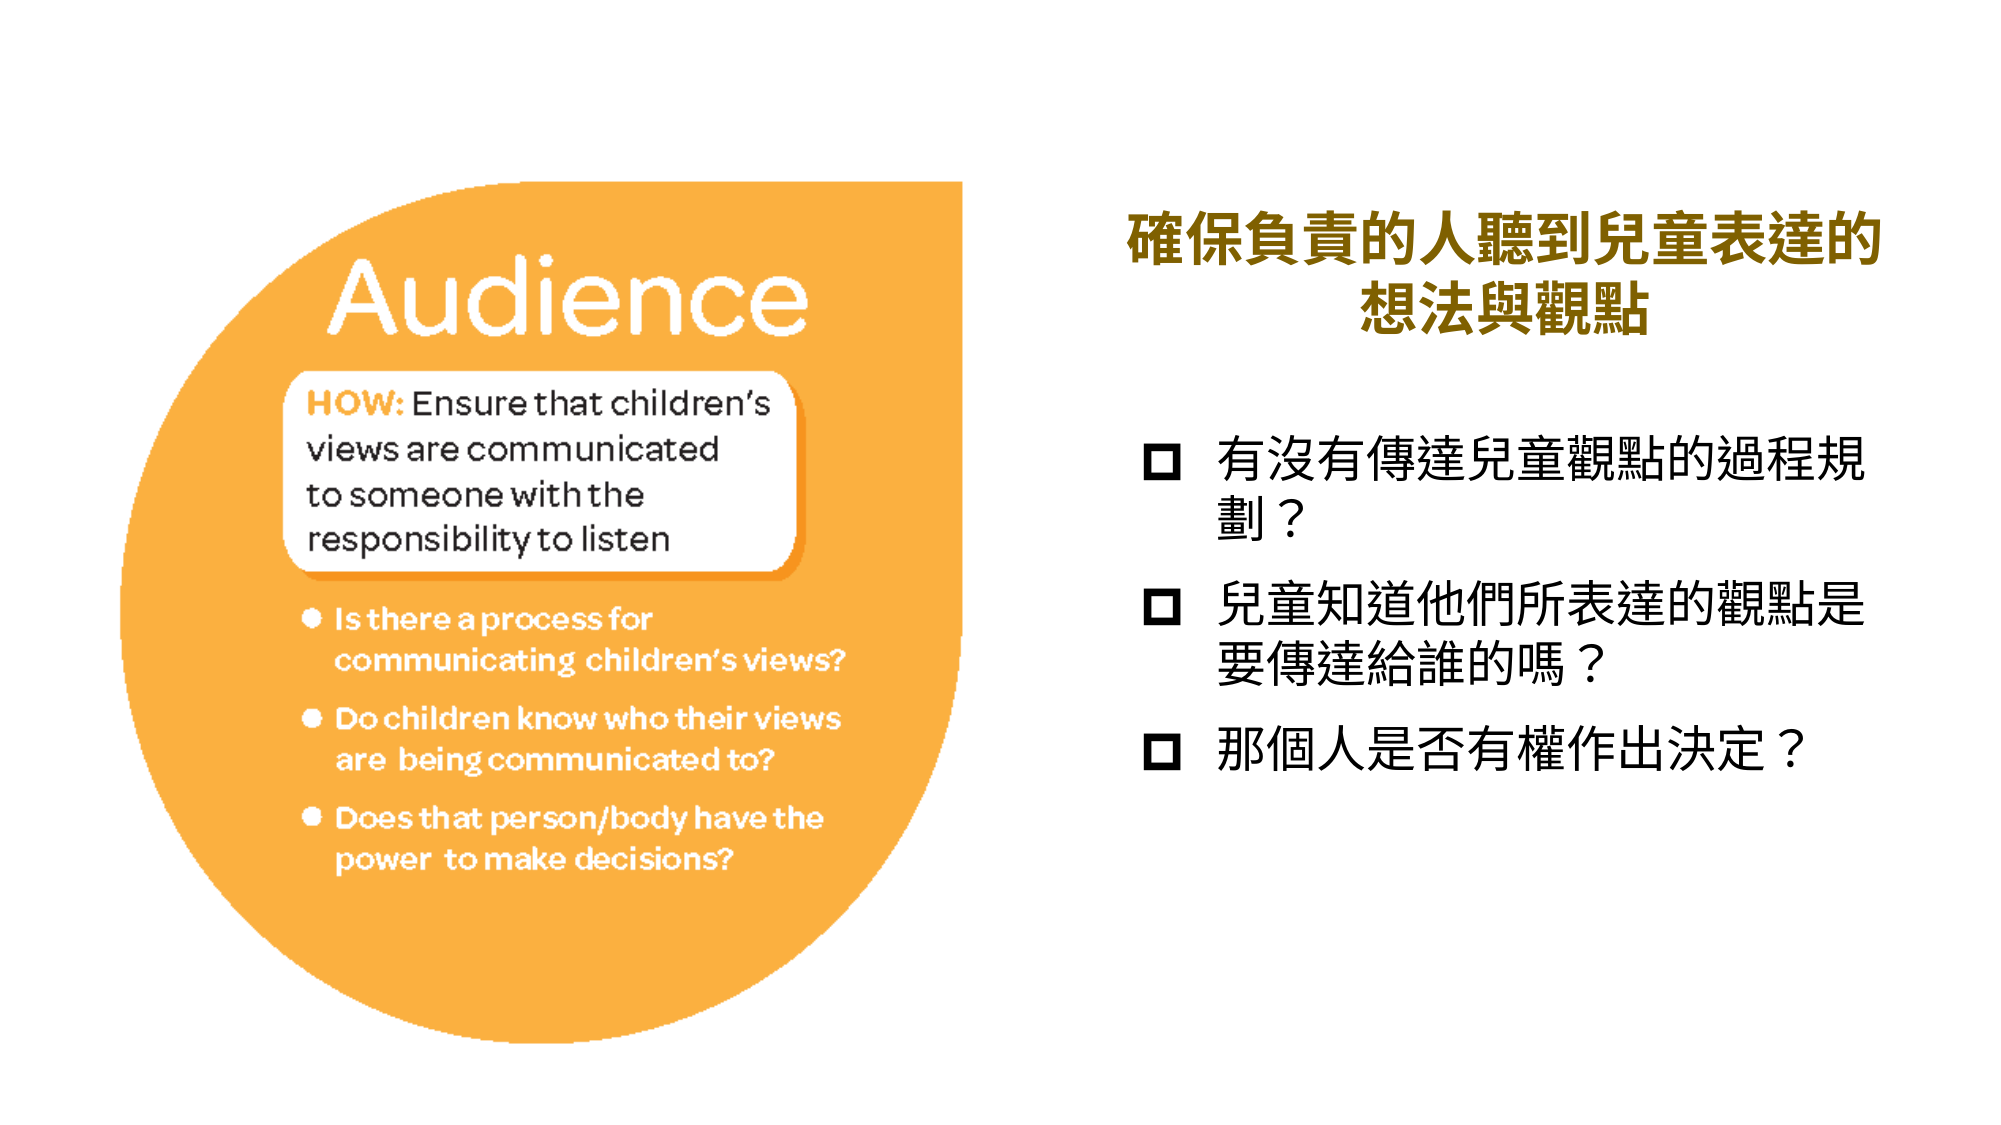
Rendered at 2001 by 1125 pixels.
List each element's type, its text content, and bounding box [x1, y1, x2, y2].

picture [62, 144, 988, 1088]
text_box 確保負責的人聽到兒童表達的想法與觀點 [1106, 194, 1904, 350]
text_box 有沒有傳達兒童觀點的過程規劃？ 兒童知道他們所表達的觀點是要傳達給誰的嗎？ 那個人是否有權作出決定？ [1126, 420, 1885, 786]
